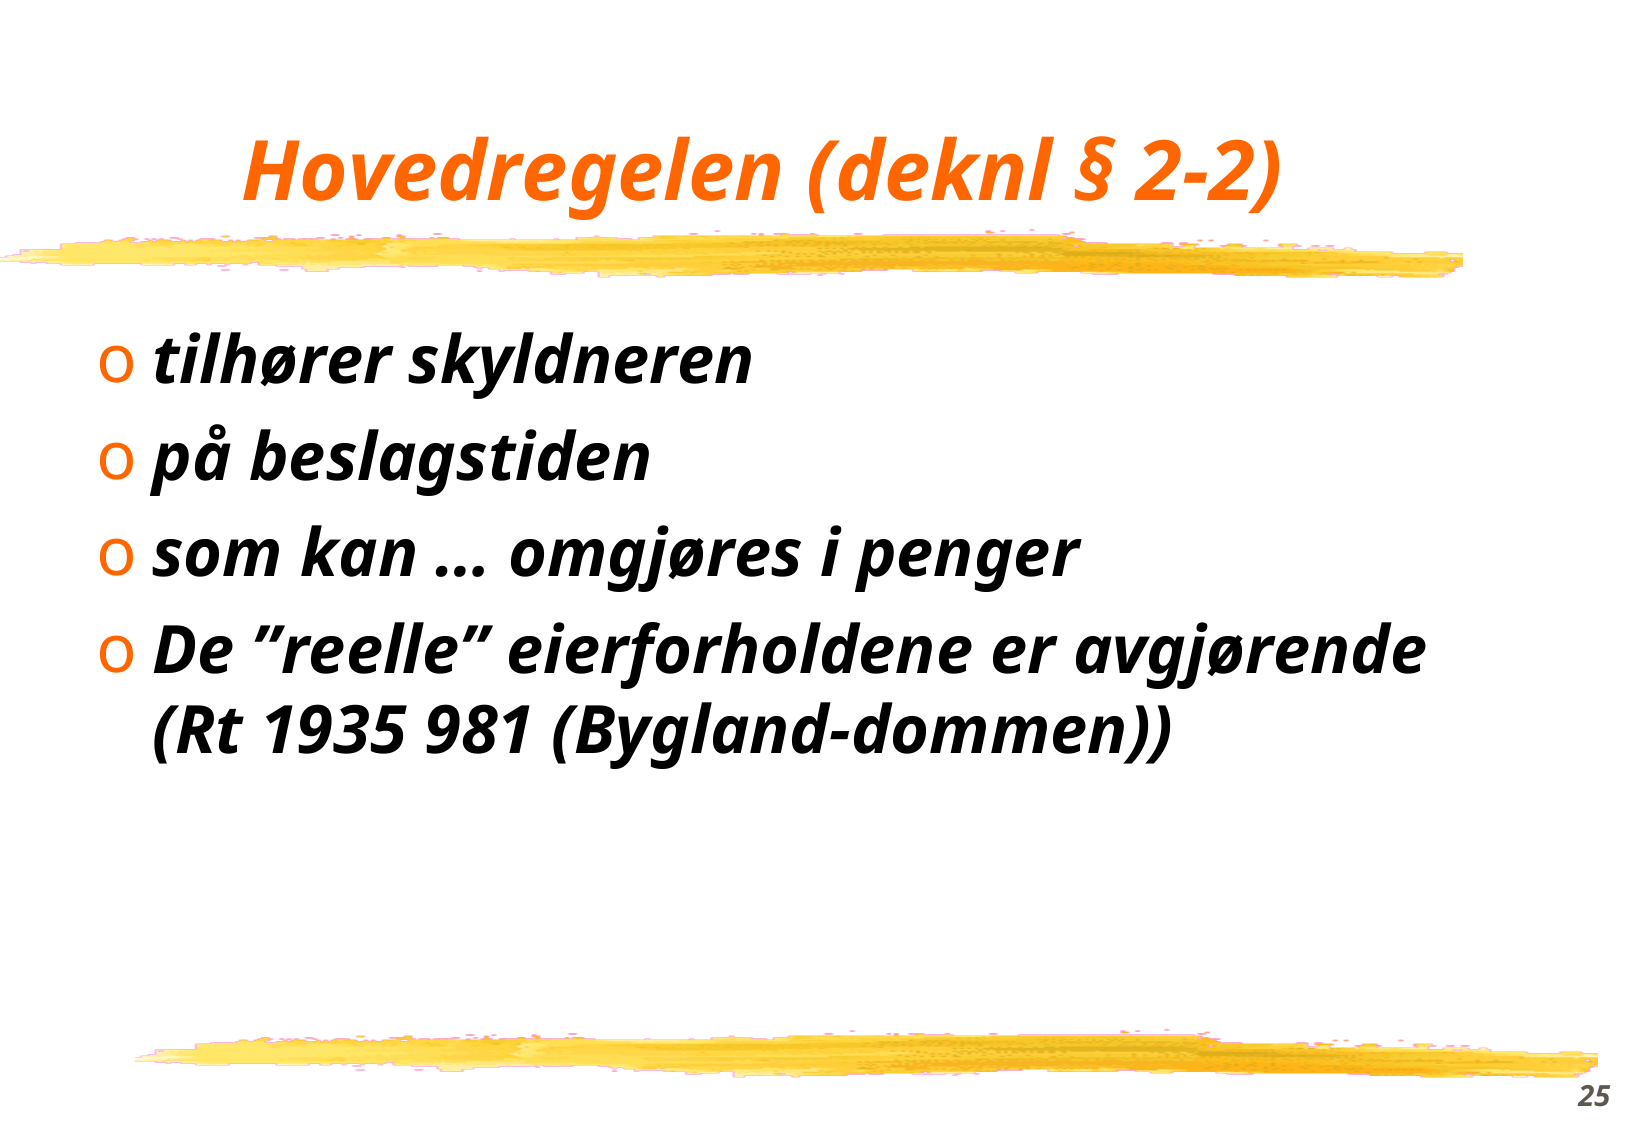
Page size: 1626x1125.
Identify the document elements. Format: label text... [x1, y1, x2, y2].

text_box <number> [1516, 1050, 1626, 1125]
picture [0, 224, 1463, 288]
picture [135, 1024, 1598, 1088]
list tilhører skyldneren på beslagstiden som kan … omgjøres i penger De ”reelle” eierforholdene er avgjørende (Rt 1935 981 (Bygland-dommen)) [81, 309, 1535, 1001]
title Hovedregelen (deknl § 2-2) [72, 37, 1454, 225]
